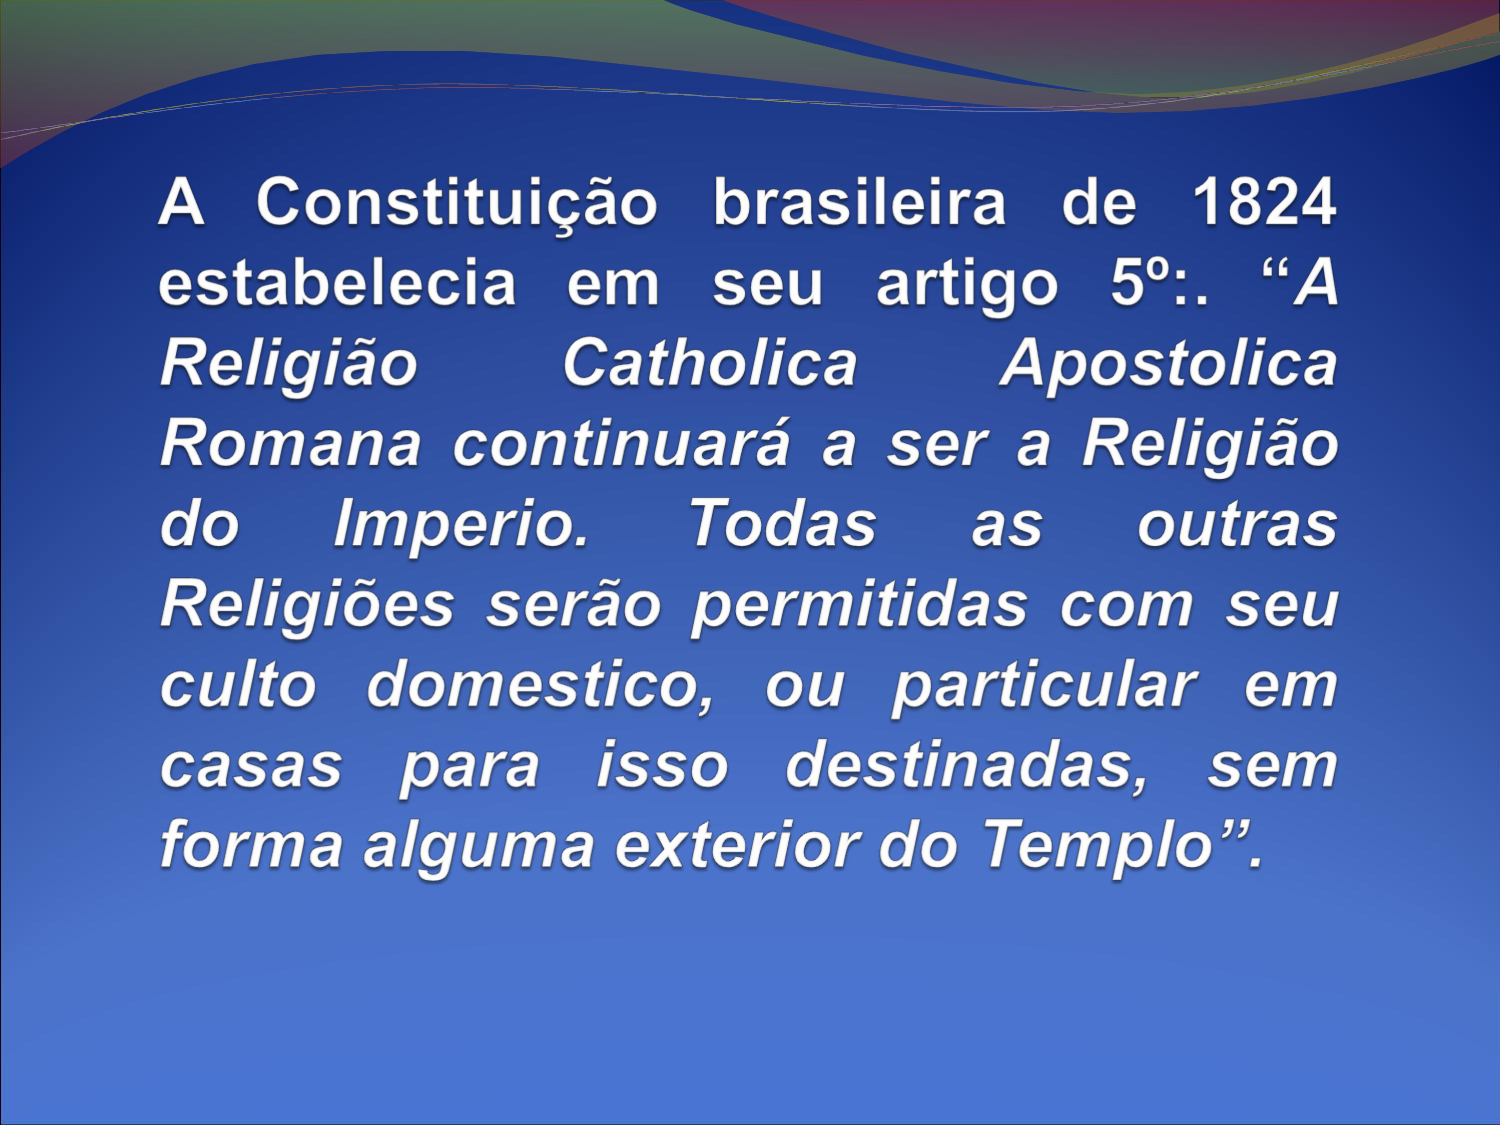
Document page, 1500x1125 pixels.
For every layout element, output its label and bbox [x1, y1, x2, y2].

text_box [111, 112, 1384, 891]
picture [0, 0, 1500, 1125]
